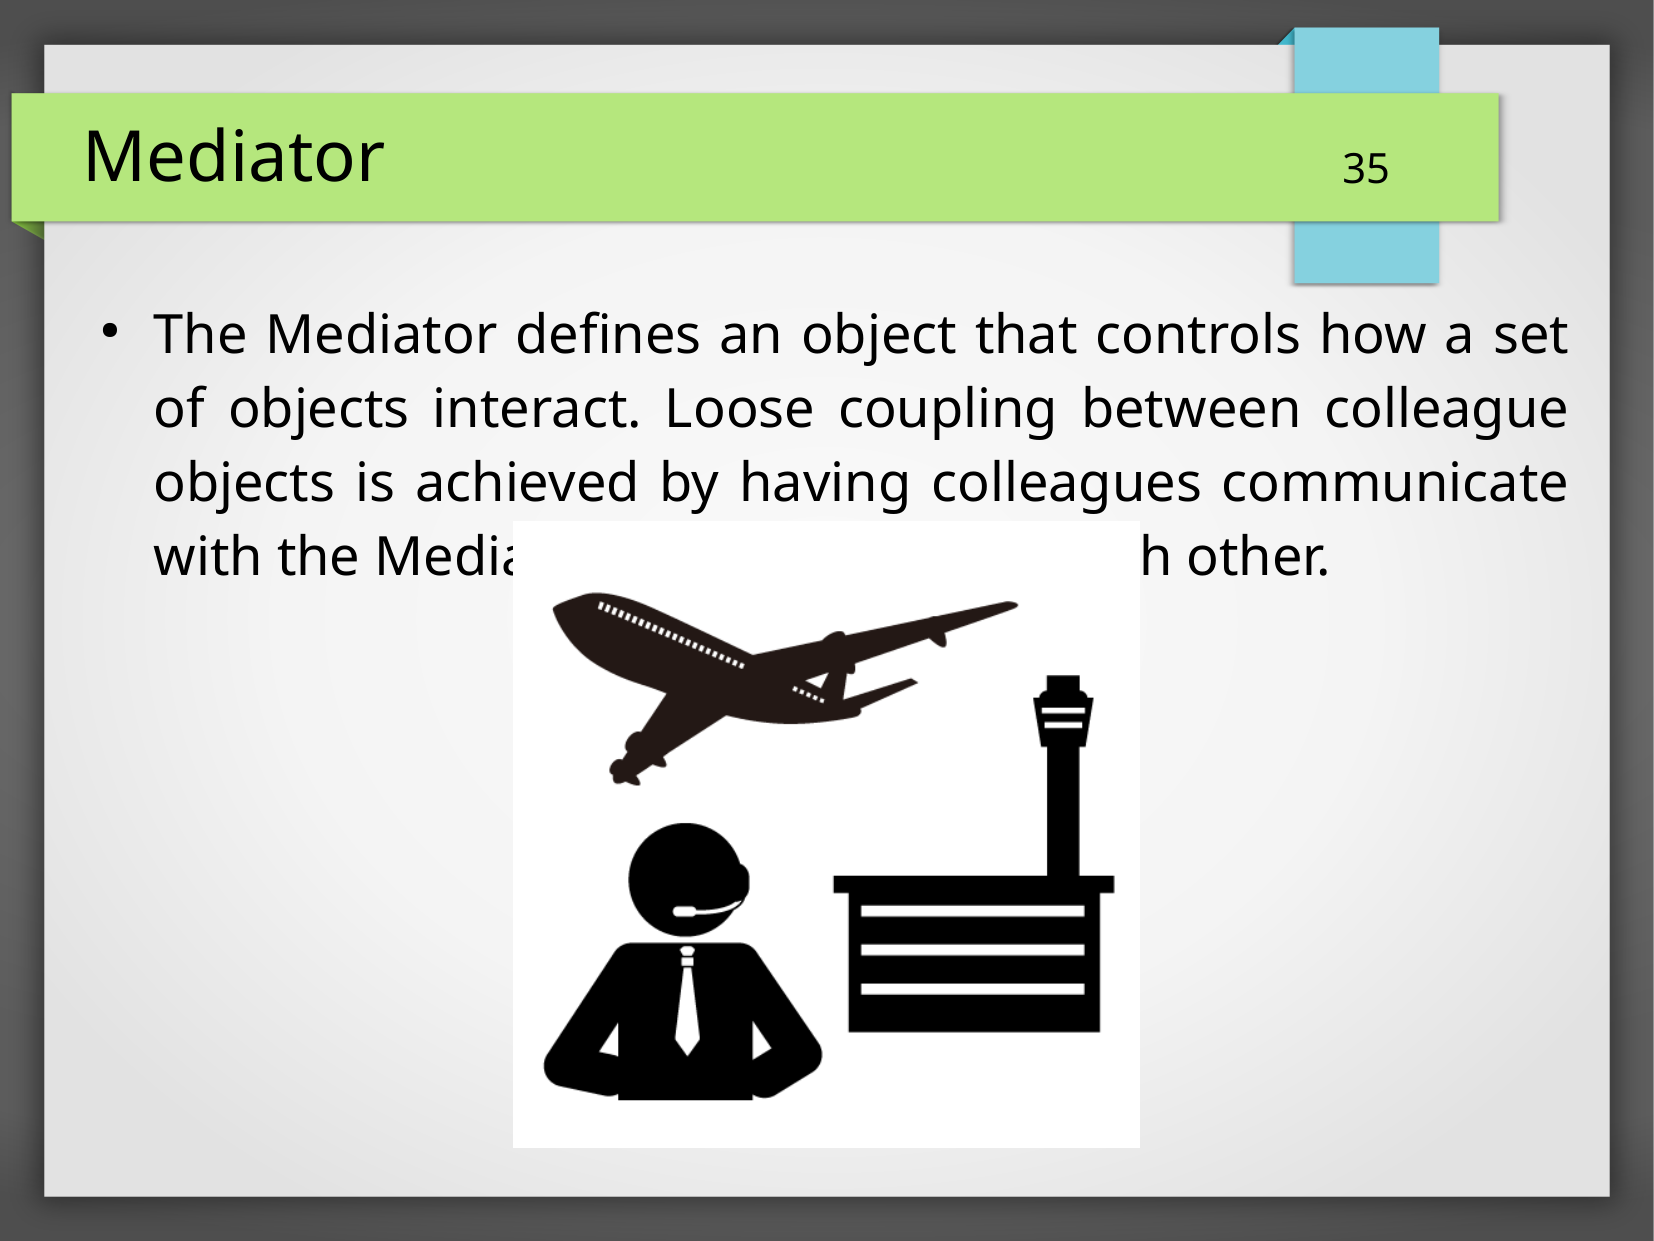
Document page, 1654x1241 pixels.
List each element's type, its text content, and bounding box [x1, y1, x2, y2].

text_box <number> [1254, 131, 1479, 207]
list The Mediator defines an object that controls how a set of objects interact. Loose coupling between colleague objects is achieved by having colleagues communicate with the Mediator, rather than with each other. [82, 295, 1571, 1015]
title Mediator [82, 94, 1264, 213]
picture [0, 0, 1654, 1241]
